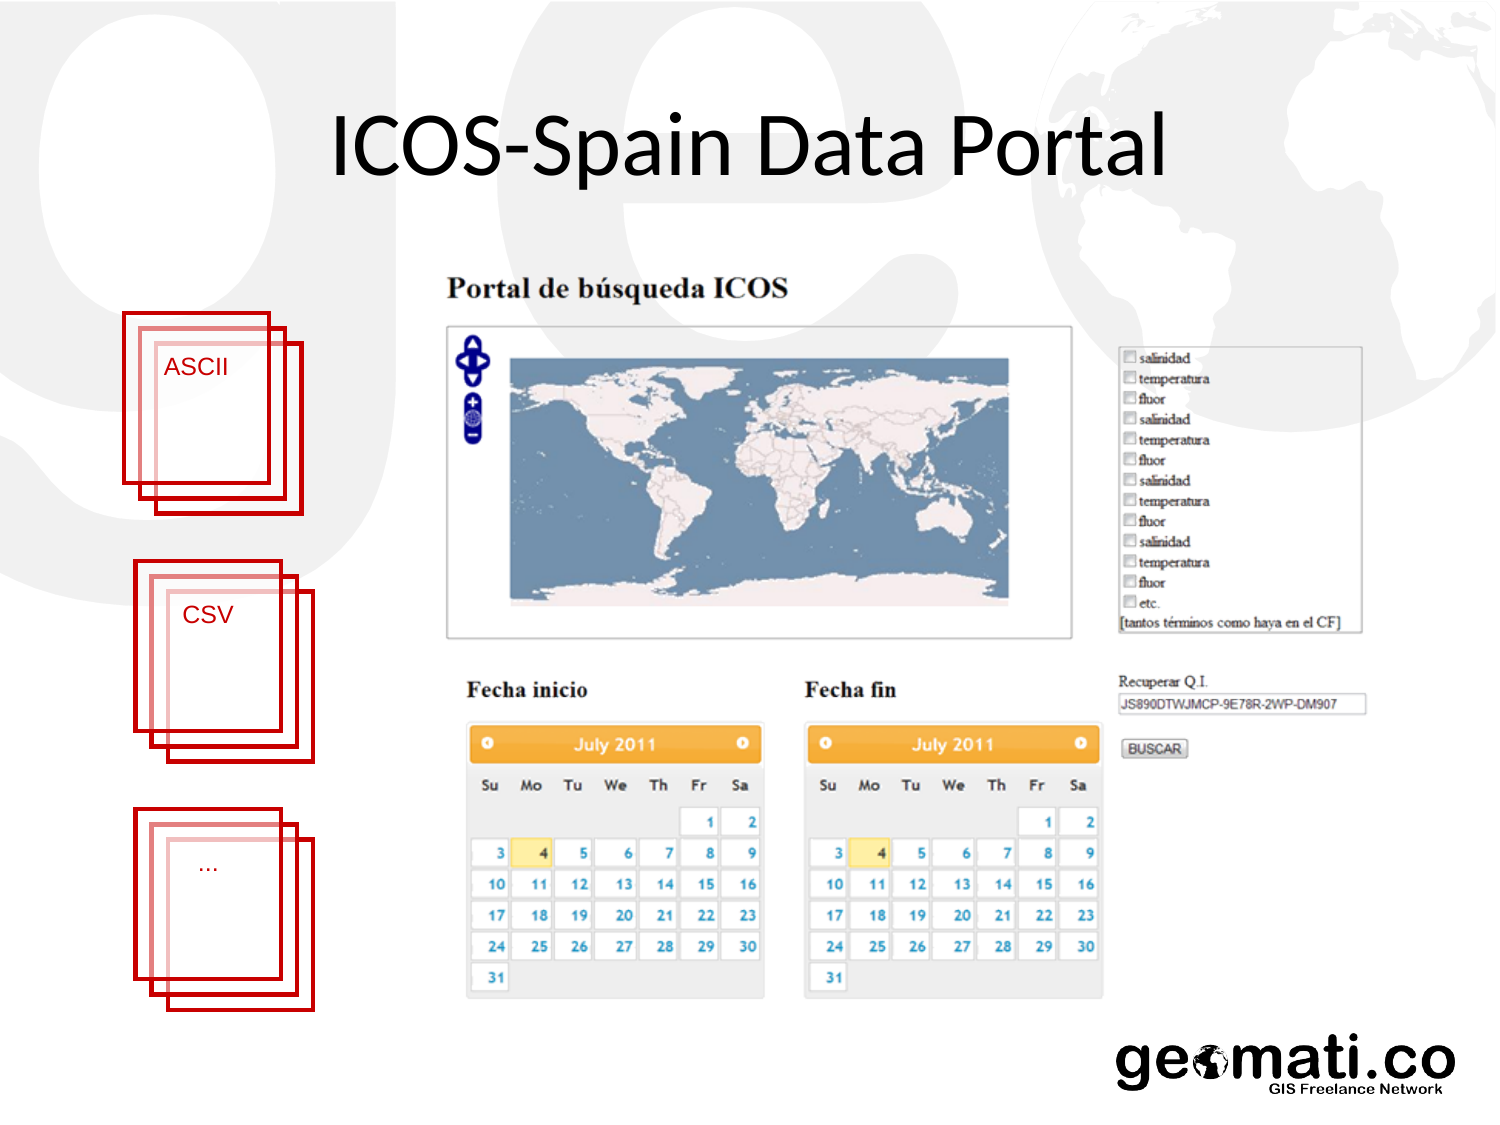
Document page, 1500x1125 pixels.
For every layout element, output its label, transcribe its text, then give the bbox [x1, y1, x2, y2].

picture [1116, 1033, 1455, 1094]
text_box CSV [135, 561, 281, 731]
title ICOS-Spain Data Portal [75, 21, 1426, 257]
text_box ... [135, 809, 281, 980]
text_box [151, 576, 313, 762]
text_box [151, 824, 313, 1010]
picture [443, 271, 1371, 1004]
text_box ASCII [124, 312, 270, 483]
text_box [140, 328, 302, 514]
